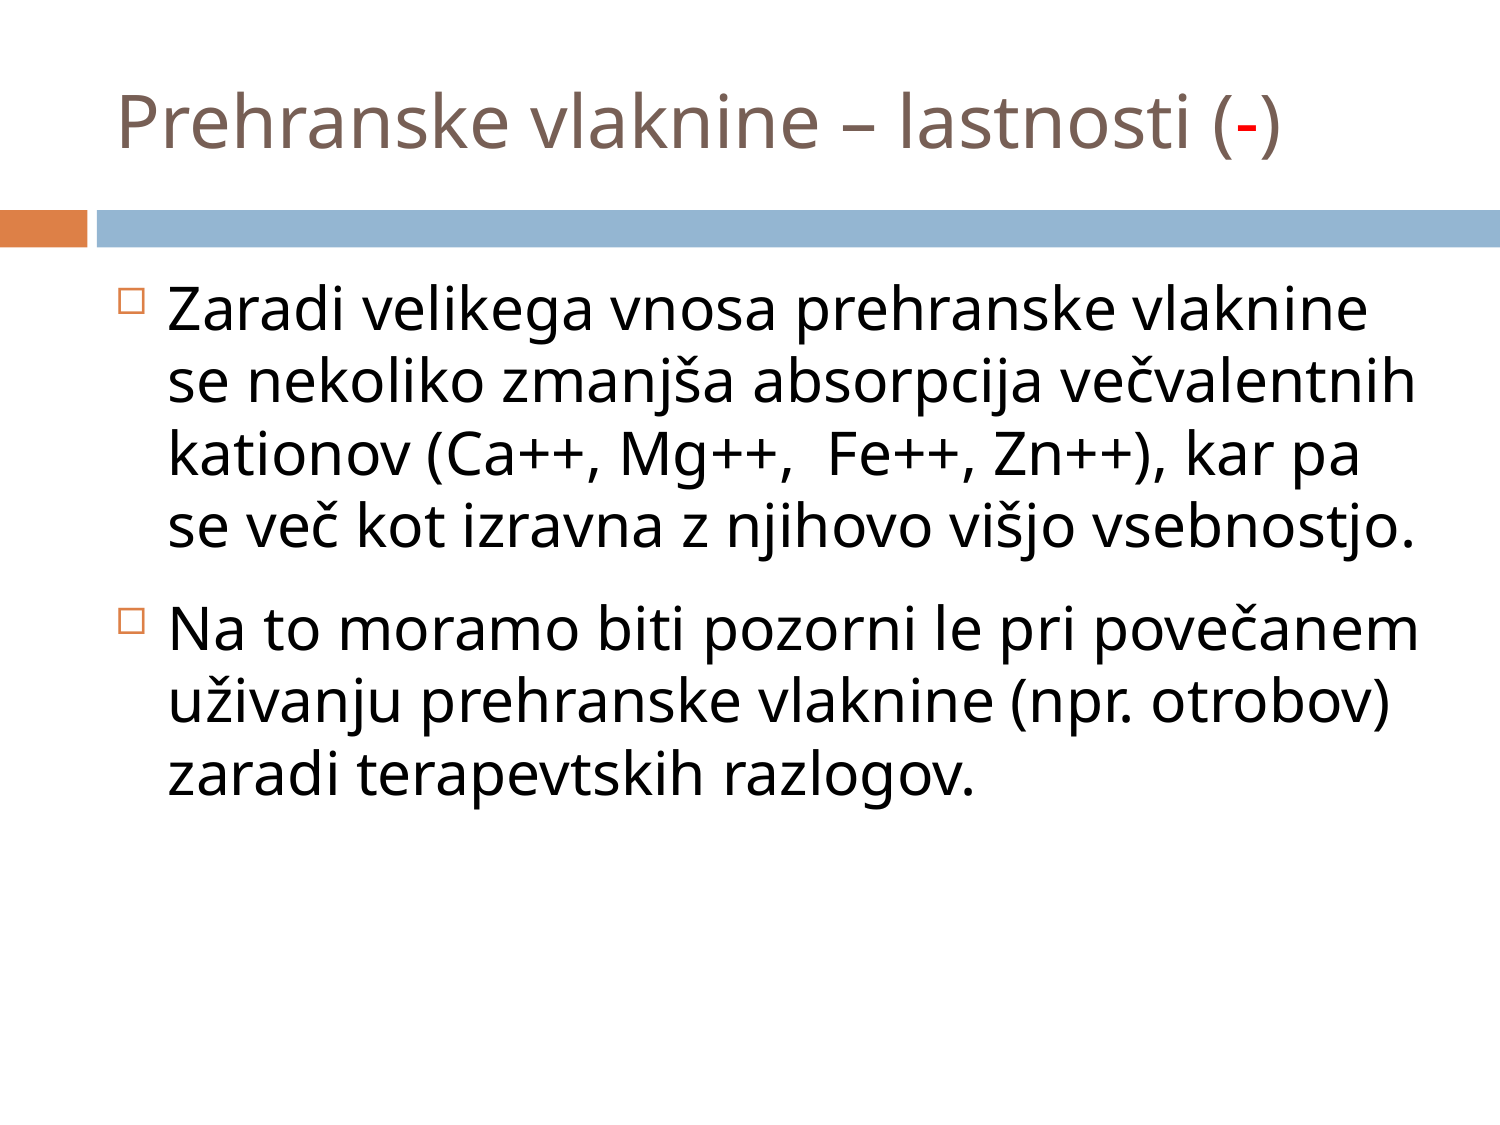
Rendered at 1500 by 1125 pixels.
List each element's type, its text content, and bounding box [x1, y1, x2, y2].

title Prehranske vlaknine – lastnosti (-) [100, 37, 1438, 200]
list Zaradi velikega vnosa prehranske vlaknine se nekoliko zmanjša absorpcija večvalentnih kationov (Ca++, Mg++, Fe++, Zn++), kar pa se več kot izravna z njihovo višjo vsebnostjo. Na to moramo biti pozorni le pri povečanem uživanju prehranske vlaknine (npr. otrobov) zaradi terapevtskih razlogov. [100, 262, 1438, 1000]
